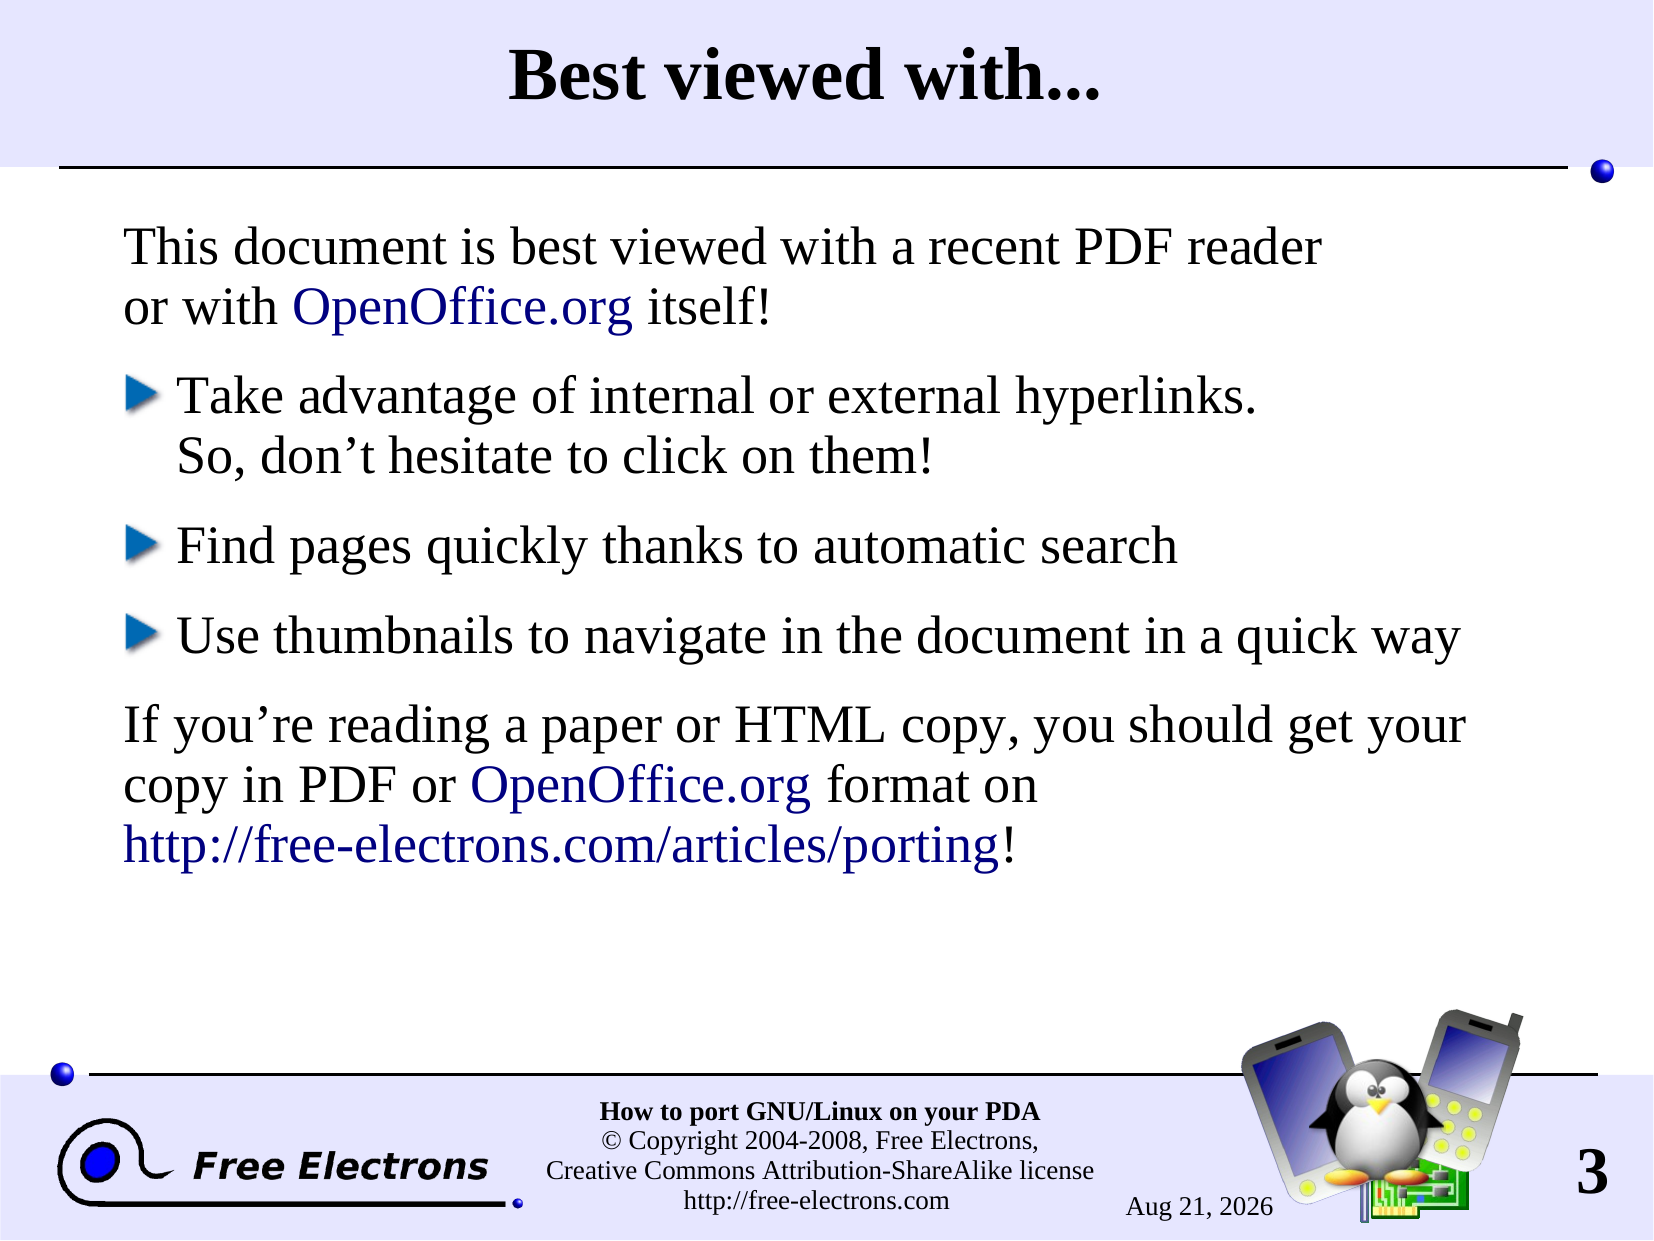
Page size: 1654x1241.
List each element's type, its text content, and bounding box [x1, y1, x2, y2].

picture [50, 1107, 527, 1216]
list This document is best viewed with a recent PDF reader or with OpenOffice.org itself! Take advantage of internal or external hyperlinks. So, don’t hesitate to click on them! Find pages quickly thanks to automatic search Use thumbnails to navigate in the document in a quick way If you’re reading a paper or HTML copy, you should get your copy in PDF or OpenOffice.org format on http://free-electrons.com/articles/porting! [105, 216, 1518, 1042]
title Best viewed with... [60, 12, 1551, 138]
picture [1225, 1007, 1538, 1241]
